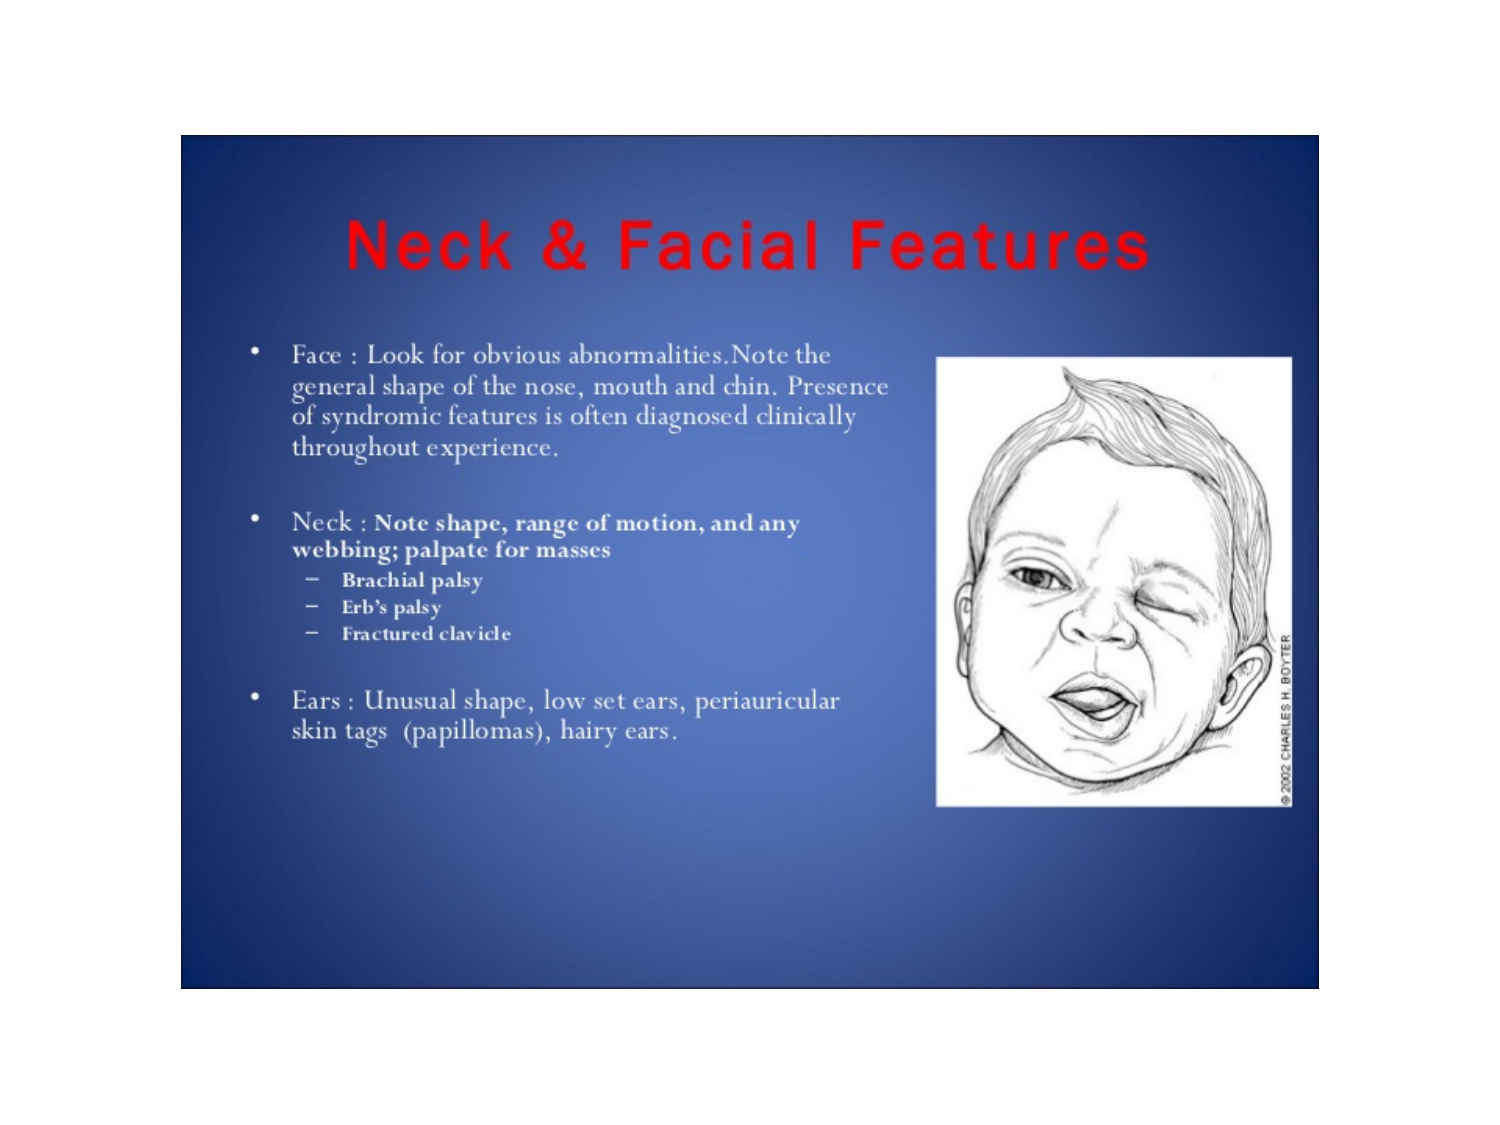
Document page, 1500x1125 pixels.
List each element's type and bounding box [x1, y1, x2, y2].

picture [181, 135, 1319, 990]
